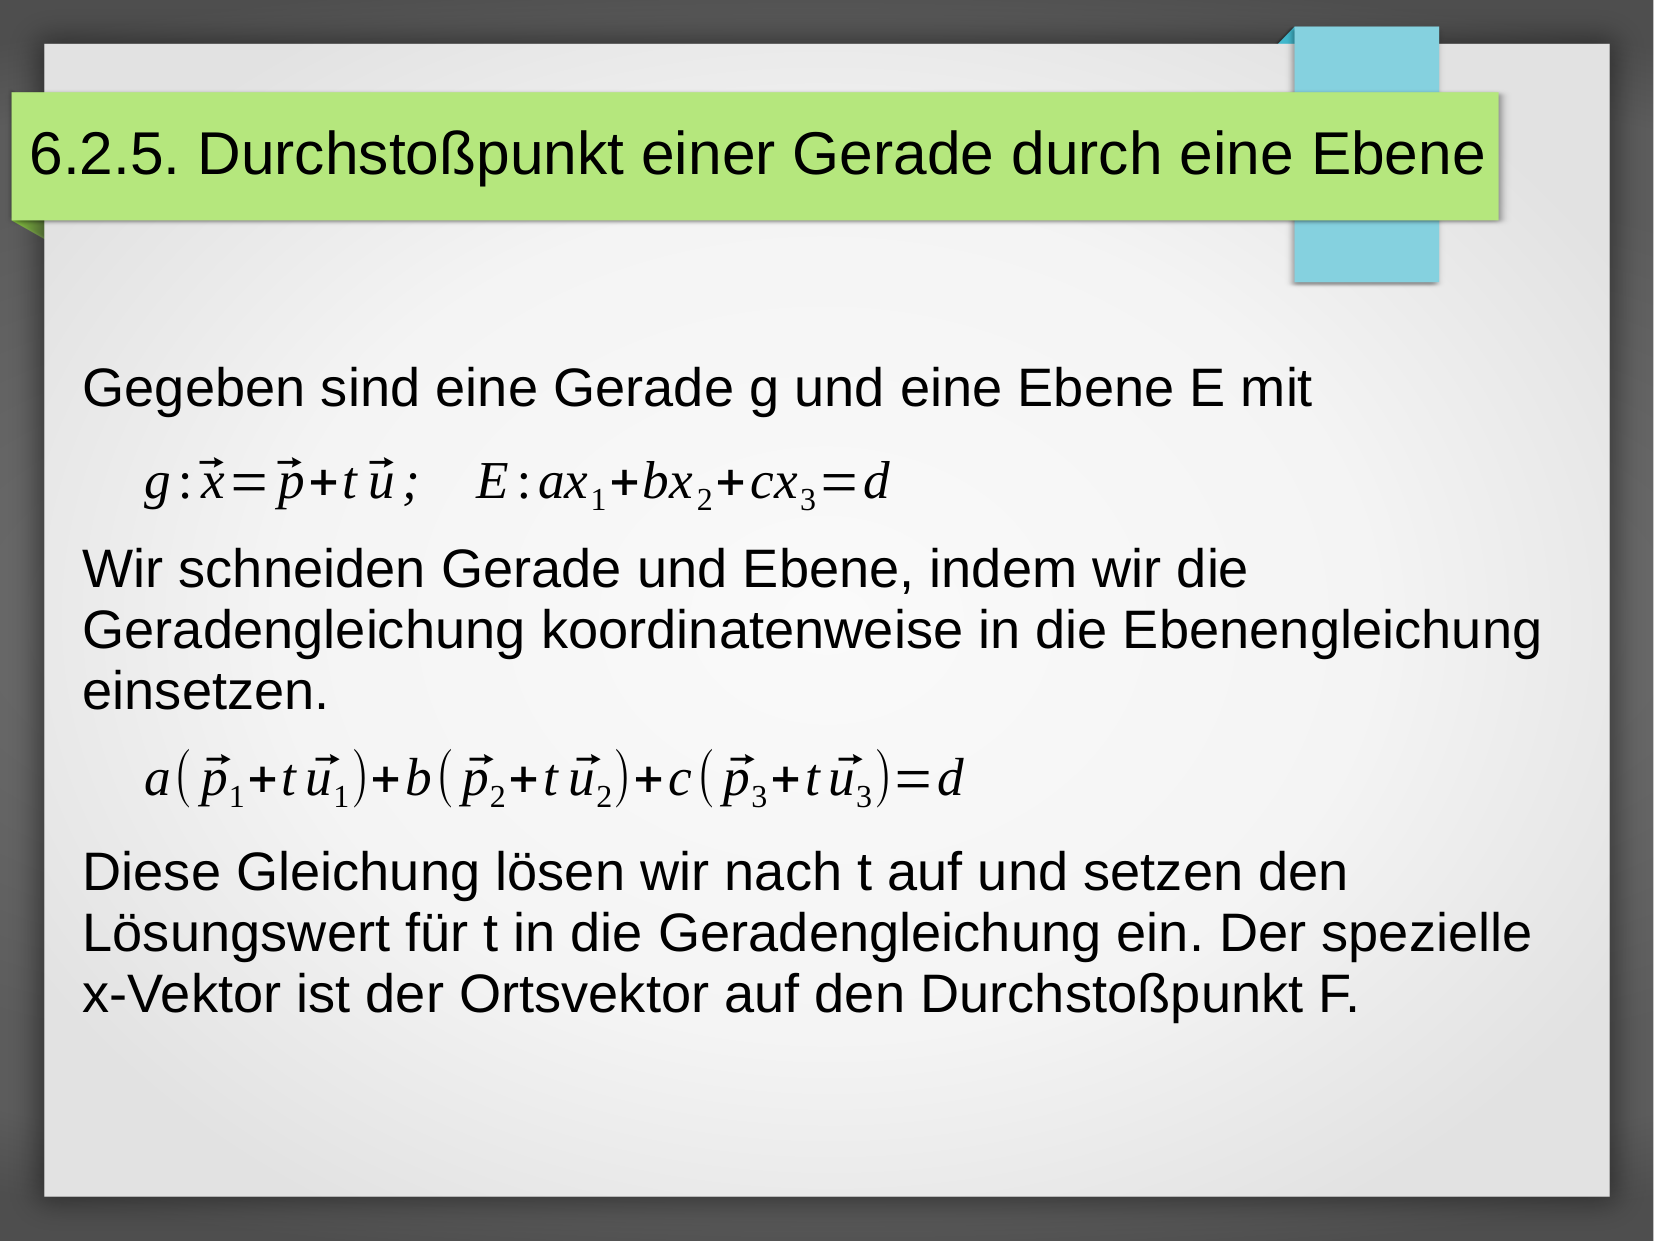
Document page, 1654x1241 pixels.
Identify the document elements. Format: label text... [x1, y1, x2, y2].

chart [136, 745, 974, 815]
list Gegeben sind eine Gerade g und eine Ebene E mit Wir schneiden Gerade und Ebene, indem wir die Geradengleichung koordinatenweise in die Ebenengleichung einsetzen. Diese Gleichung lösen wir nach t auf und setzen den Lösungswert für t in die Geradengleichung ein. Der spezielle x-Vektor ist der Ortsvektor auf den Durchstoßpunkt F. [82, 354, 1571, 1074]
title 6.2.5. Durchstoßpunkt einer Gerade durch eine Ebene [29, 94, 1577, 213]
chart [136, 450, 899, 518]
picture [0, 0, 1654, 1241]
